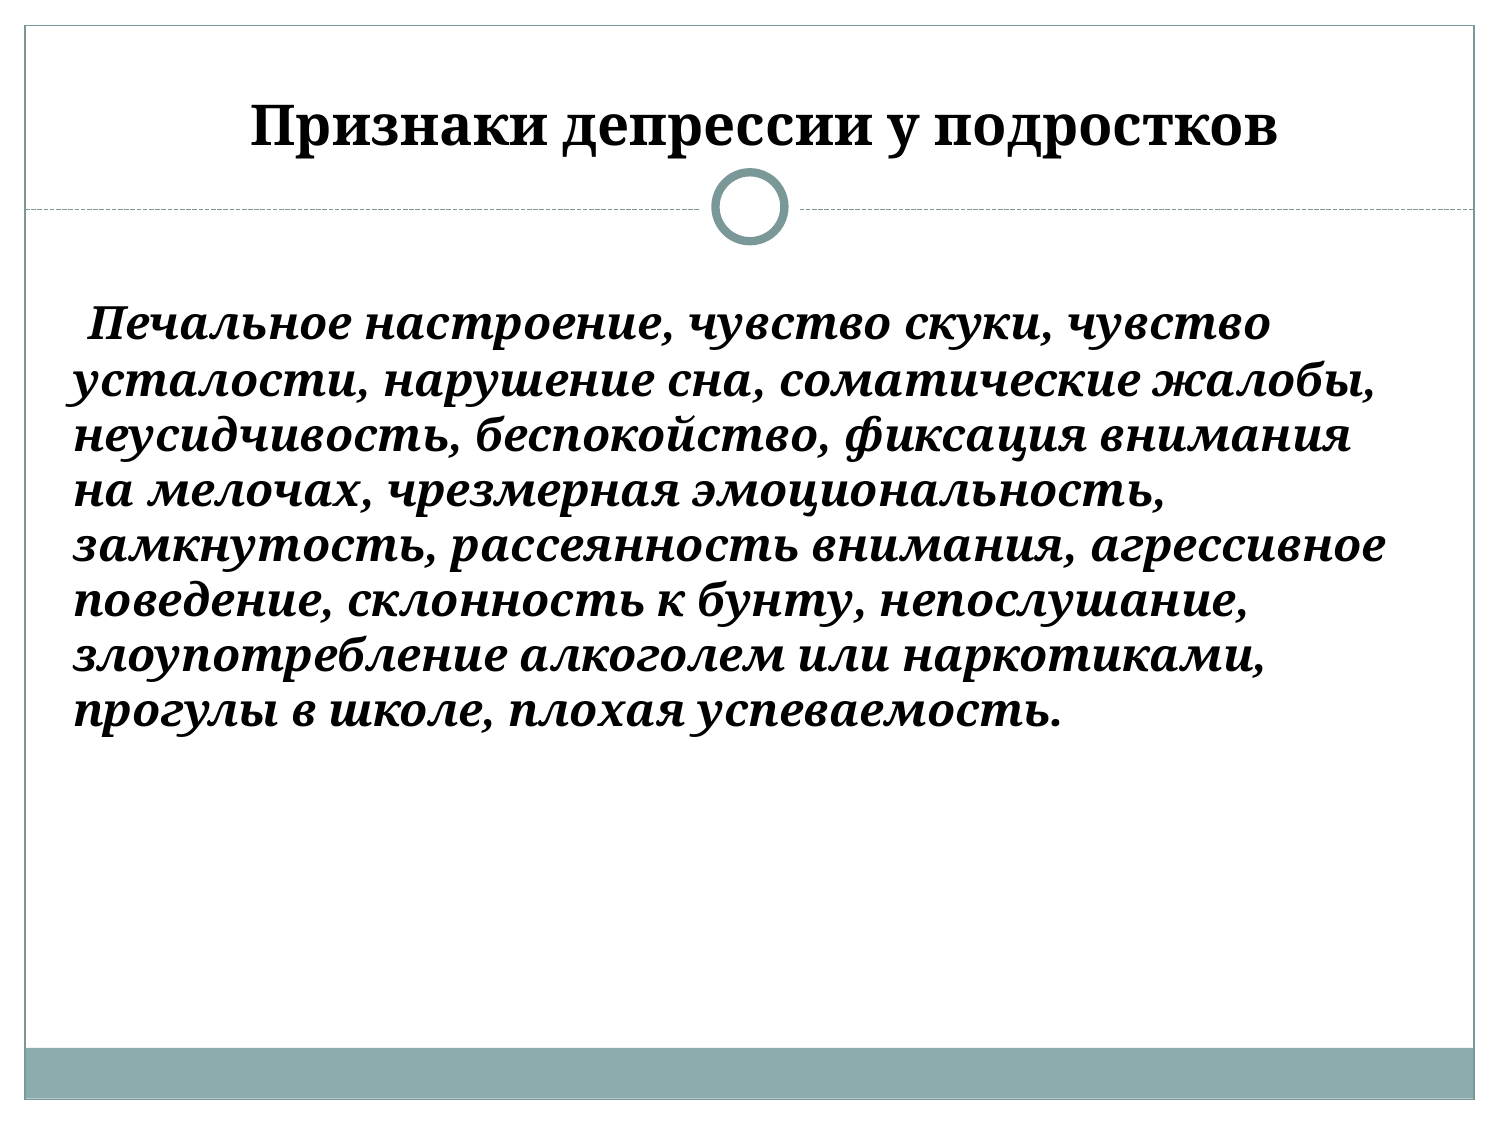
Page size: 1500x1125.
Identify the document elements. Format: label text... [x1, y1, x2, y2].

list Признаки депрессии у подростков Печальное настроение, чувство скуки, чувство усталости, нарушение сна, соматические жалобы, неусидчивость, беспокойство, фиксация внимания на мелочах, чрезмерная эмоциональность, замкнутость, рассеянность внимания, агрессивное поведение, склонность к бунту, непослушание, злоупотребление алкоголем или наркотиками, прогулы в школе, плохая успеваемость. [58, 82, 1409, 1079]
